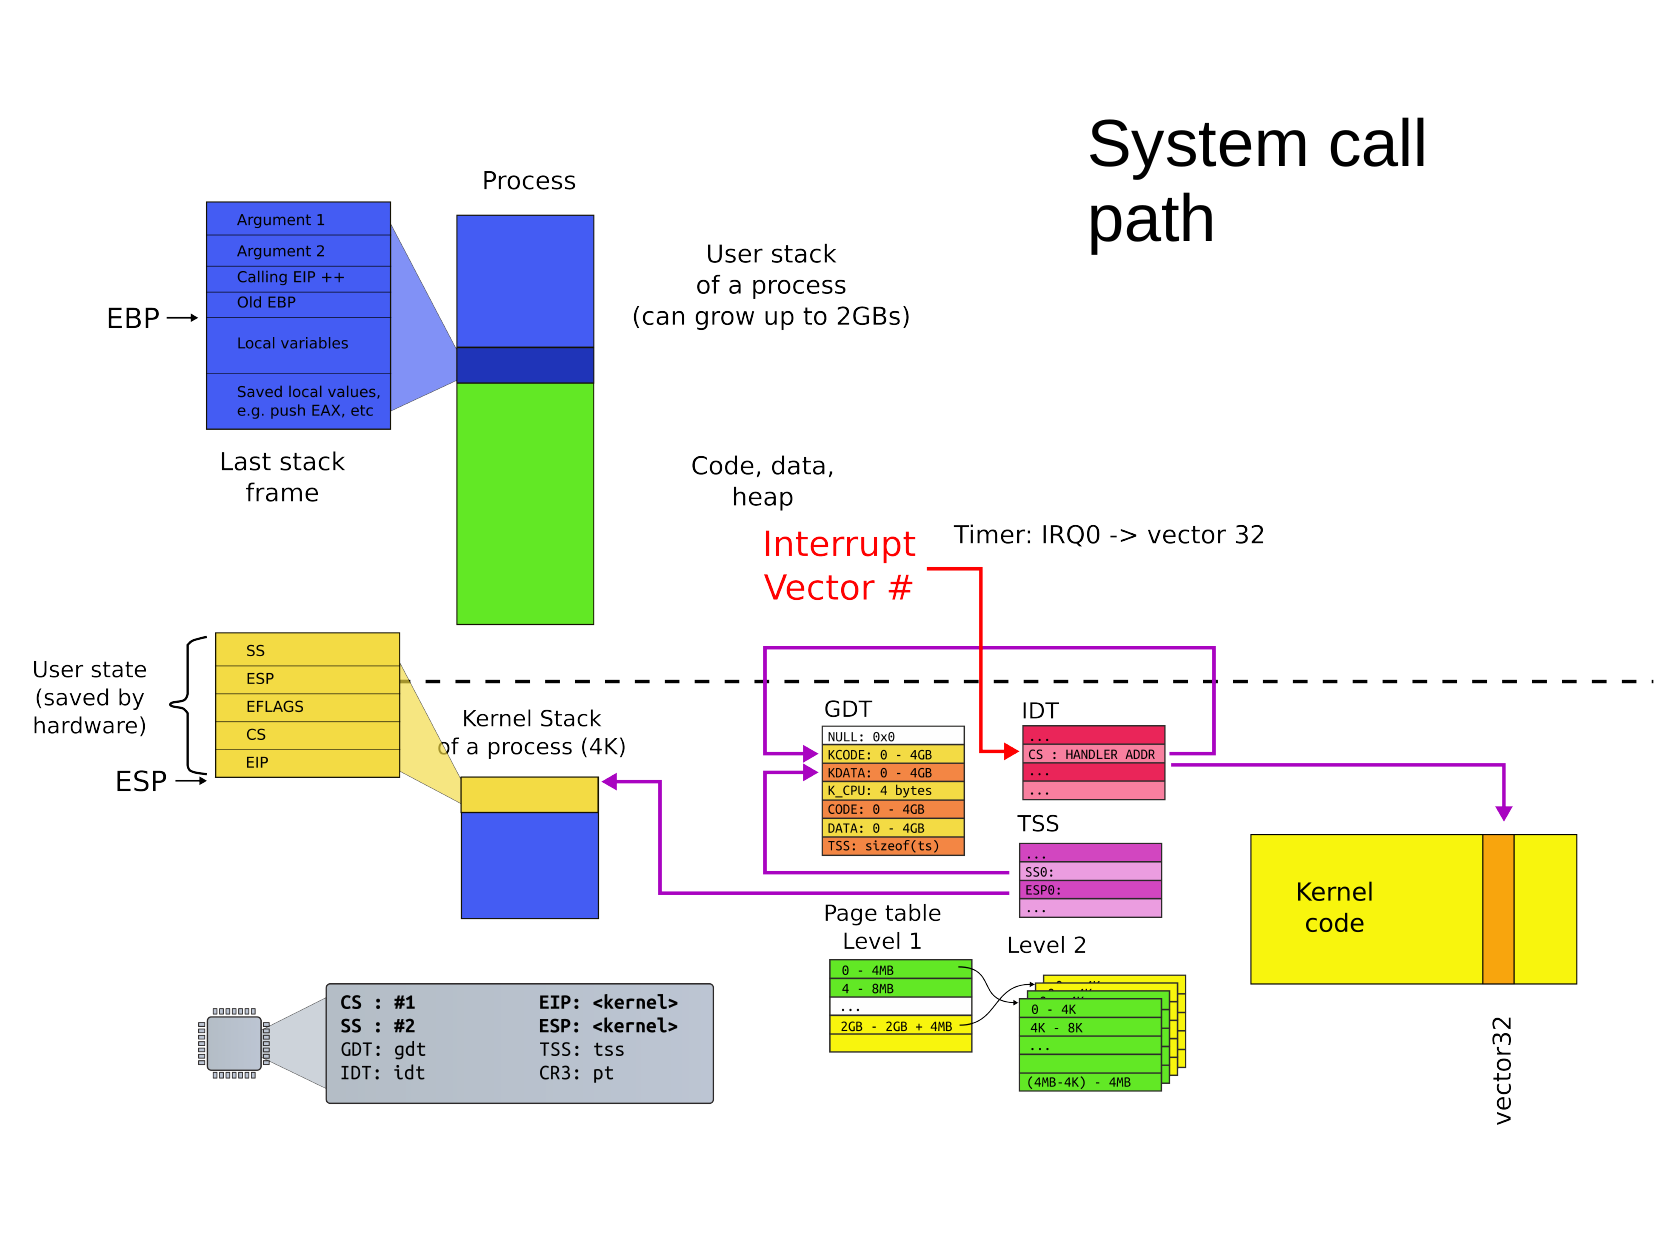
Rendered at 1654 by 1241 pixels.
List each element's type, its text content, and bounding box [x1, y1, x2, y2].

list System call path [1087, 105, 1576, 171]
picture [34, 171, 1654, 1126]
